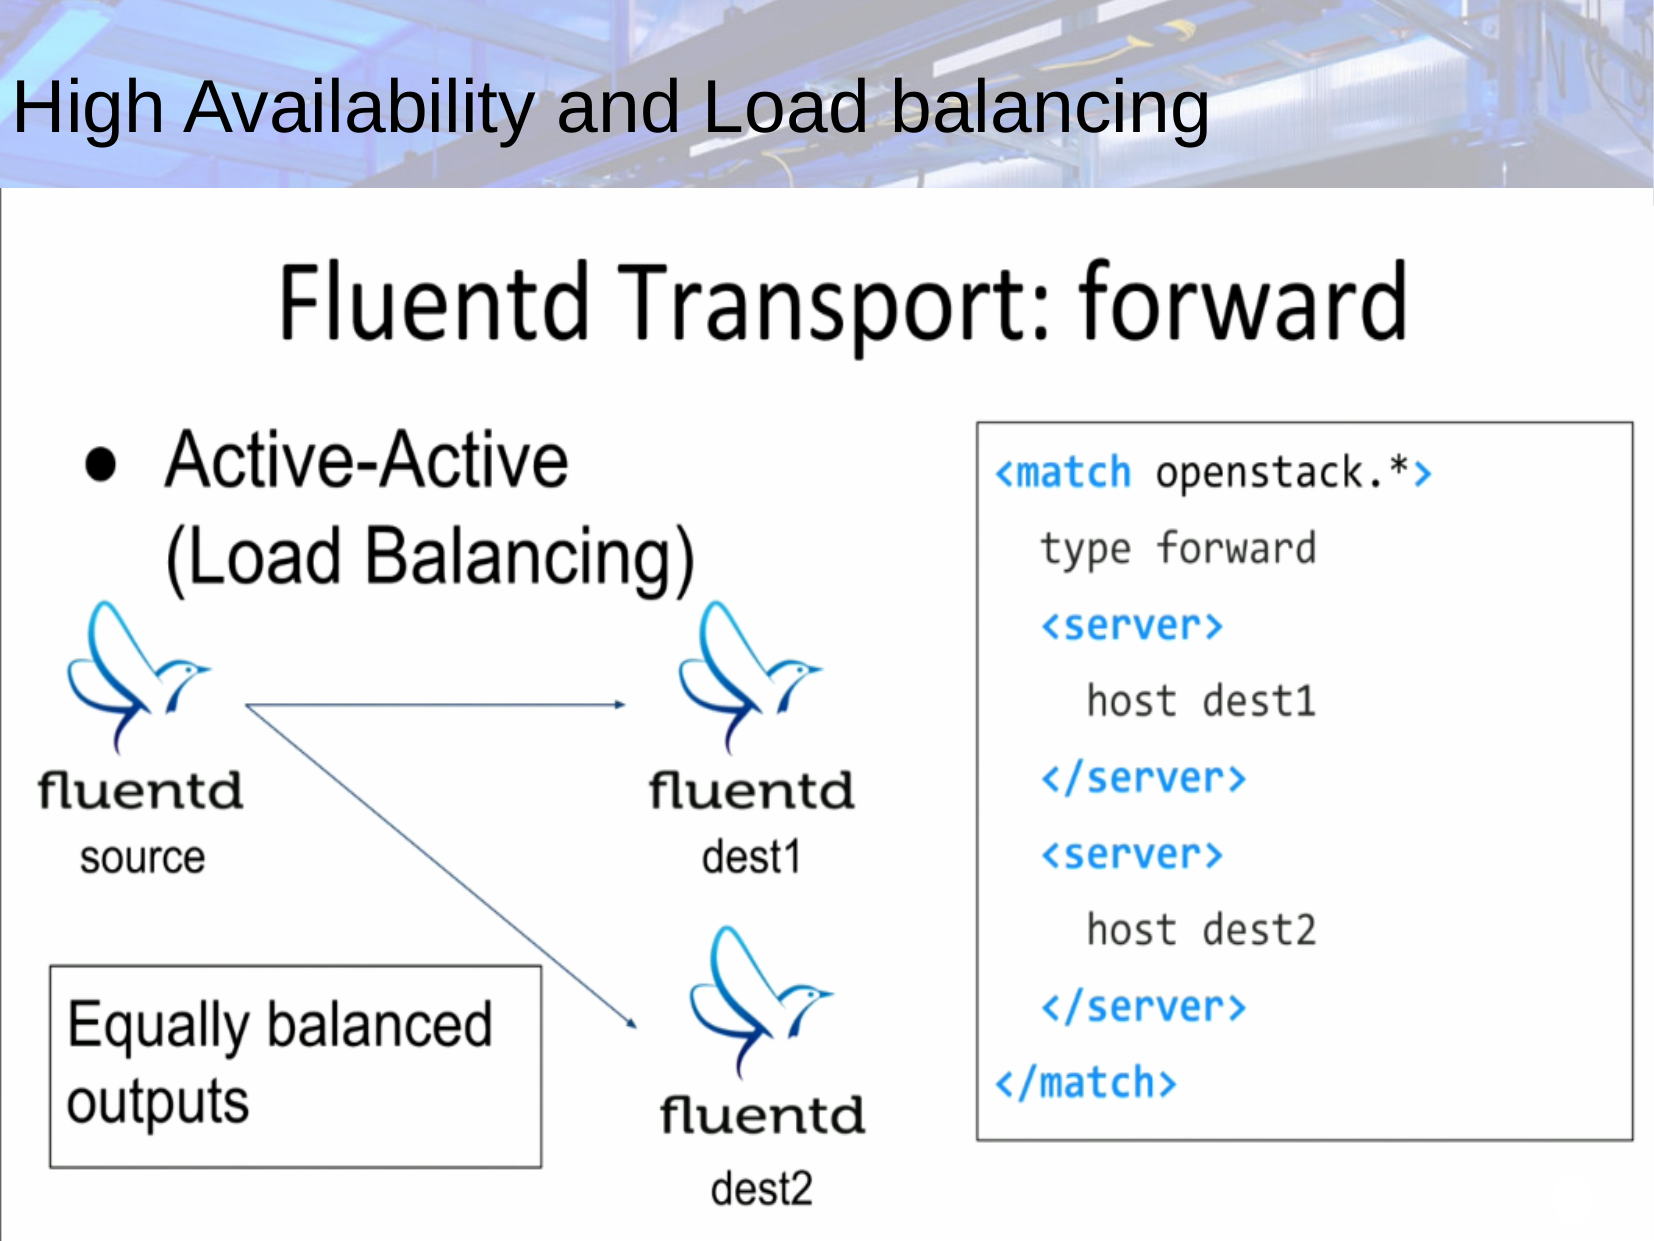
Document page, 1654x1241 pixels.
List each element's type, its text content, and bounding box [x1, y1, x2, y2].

title High Availability and Load balancing [11, 2, 1501, 188]
picture [0, 0, 1654, 1241]
